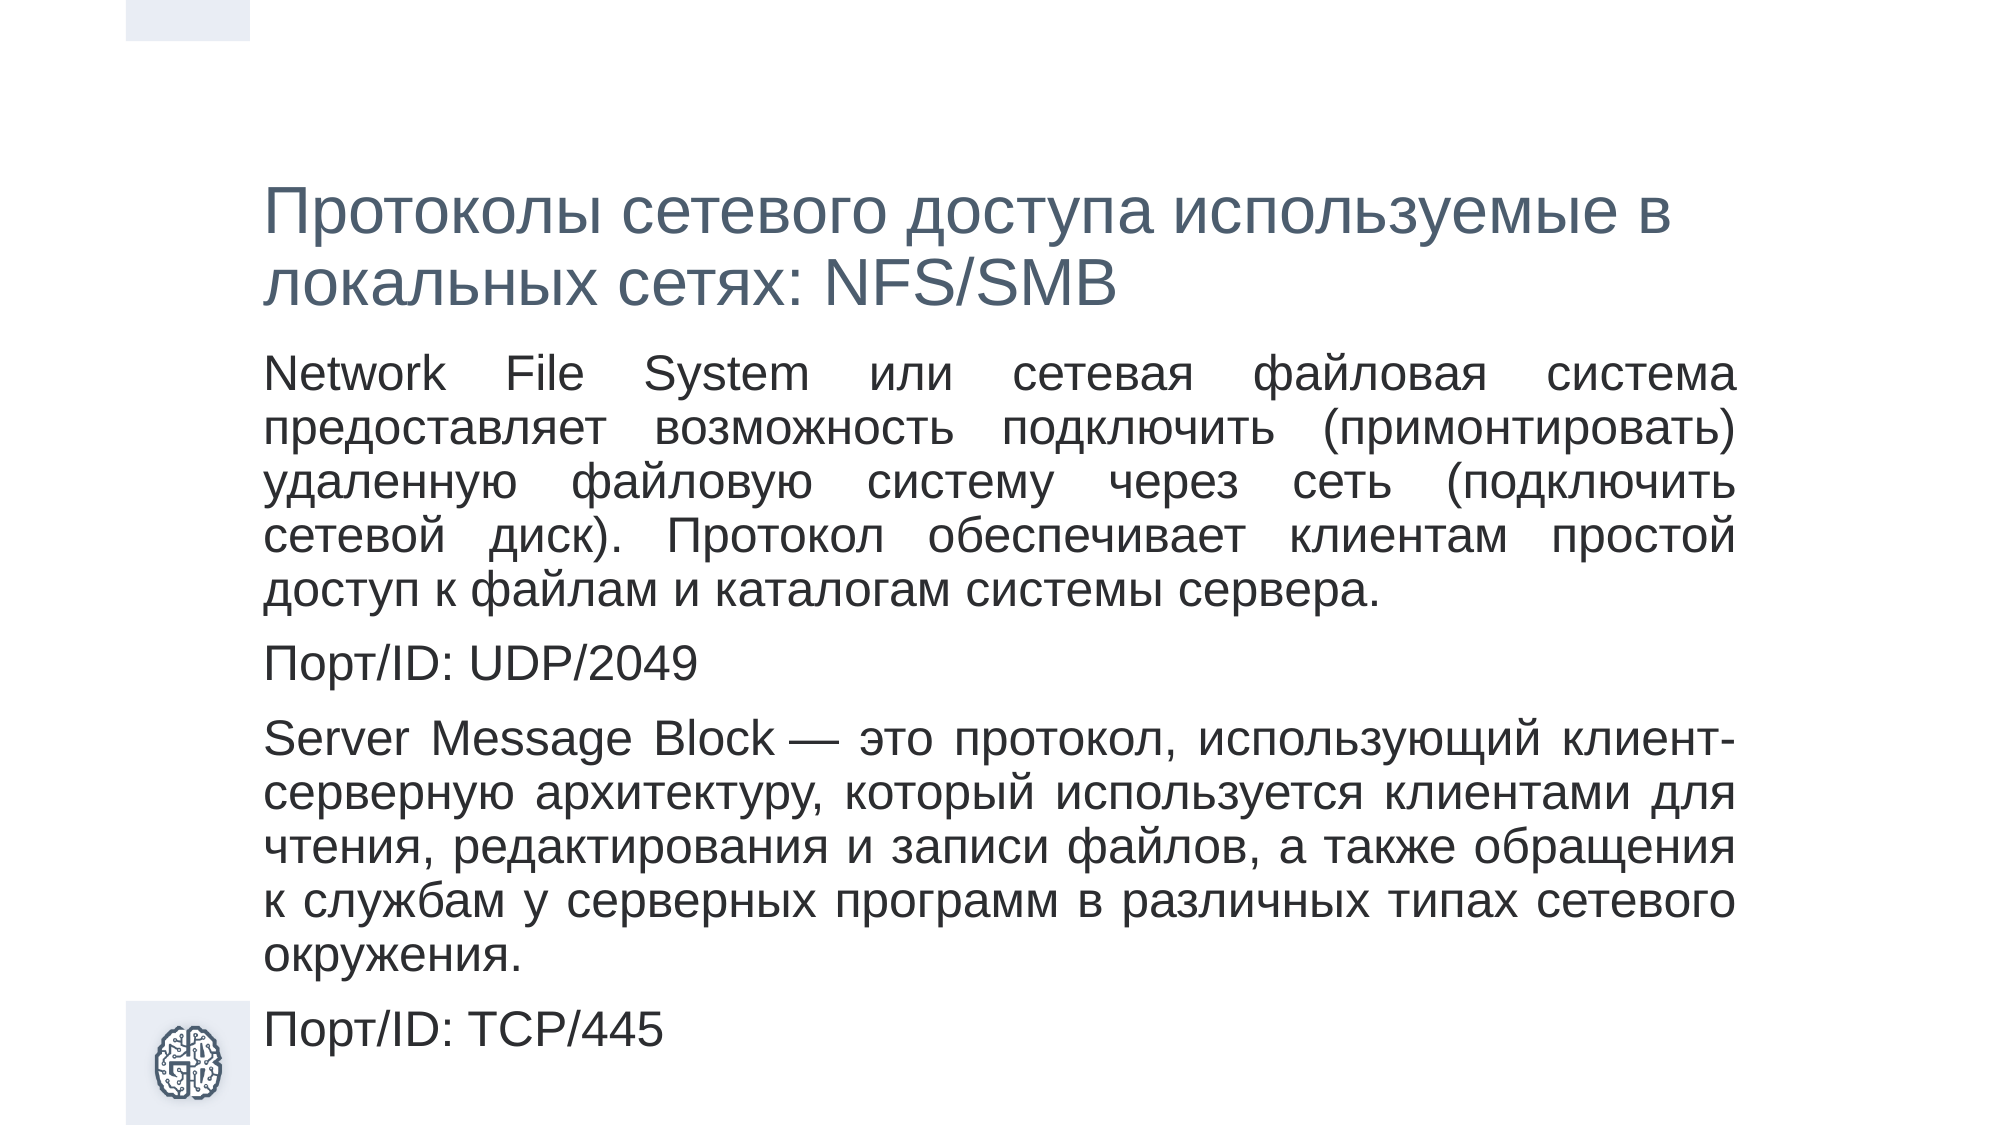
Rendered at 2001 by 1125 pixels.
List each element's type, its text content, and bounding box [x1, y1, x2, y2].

picture [144, 1016, 232, 1110]
list Network File System или сетевая файловая система предоставляет возможность подключить (примонтировать) удаленную файловую систему через сеть (подключить сетевой диск). Протокол обеспечивает клиентам простой доступ к файлам и каталогам системы сервера. Порт/ID: UDP/2049 Server Message Block — это протокол, использующий клиент-серверную архитектуру, который используется клиентами для чтения, редактирования и записи файлов, а также обращения к службам у серверных программ в различных типах сетевого окружения. Порт/ID: TCP/445 [248, 484, 1752, 995]
title Протоколы сетевого доступа используемые в локальных сетях: NFS/SMB [248, 124, 1752, 372]
